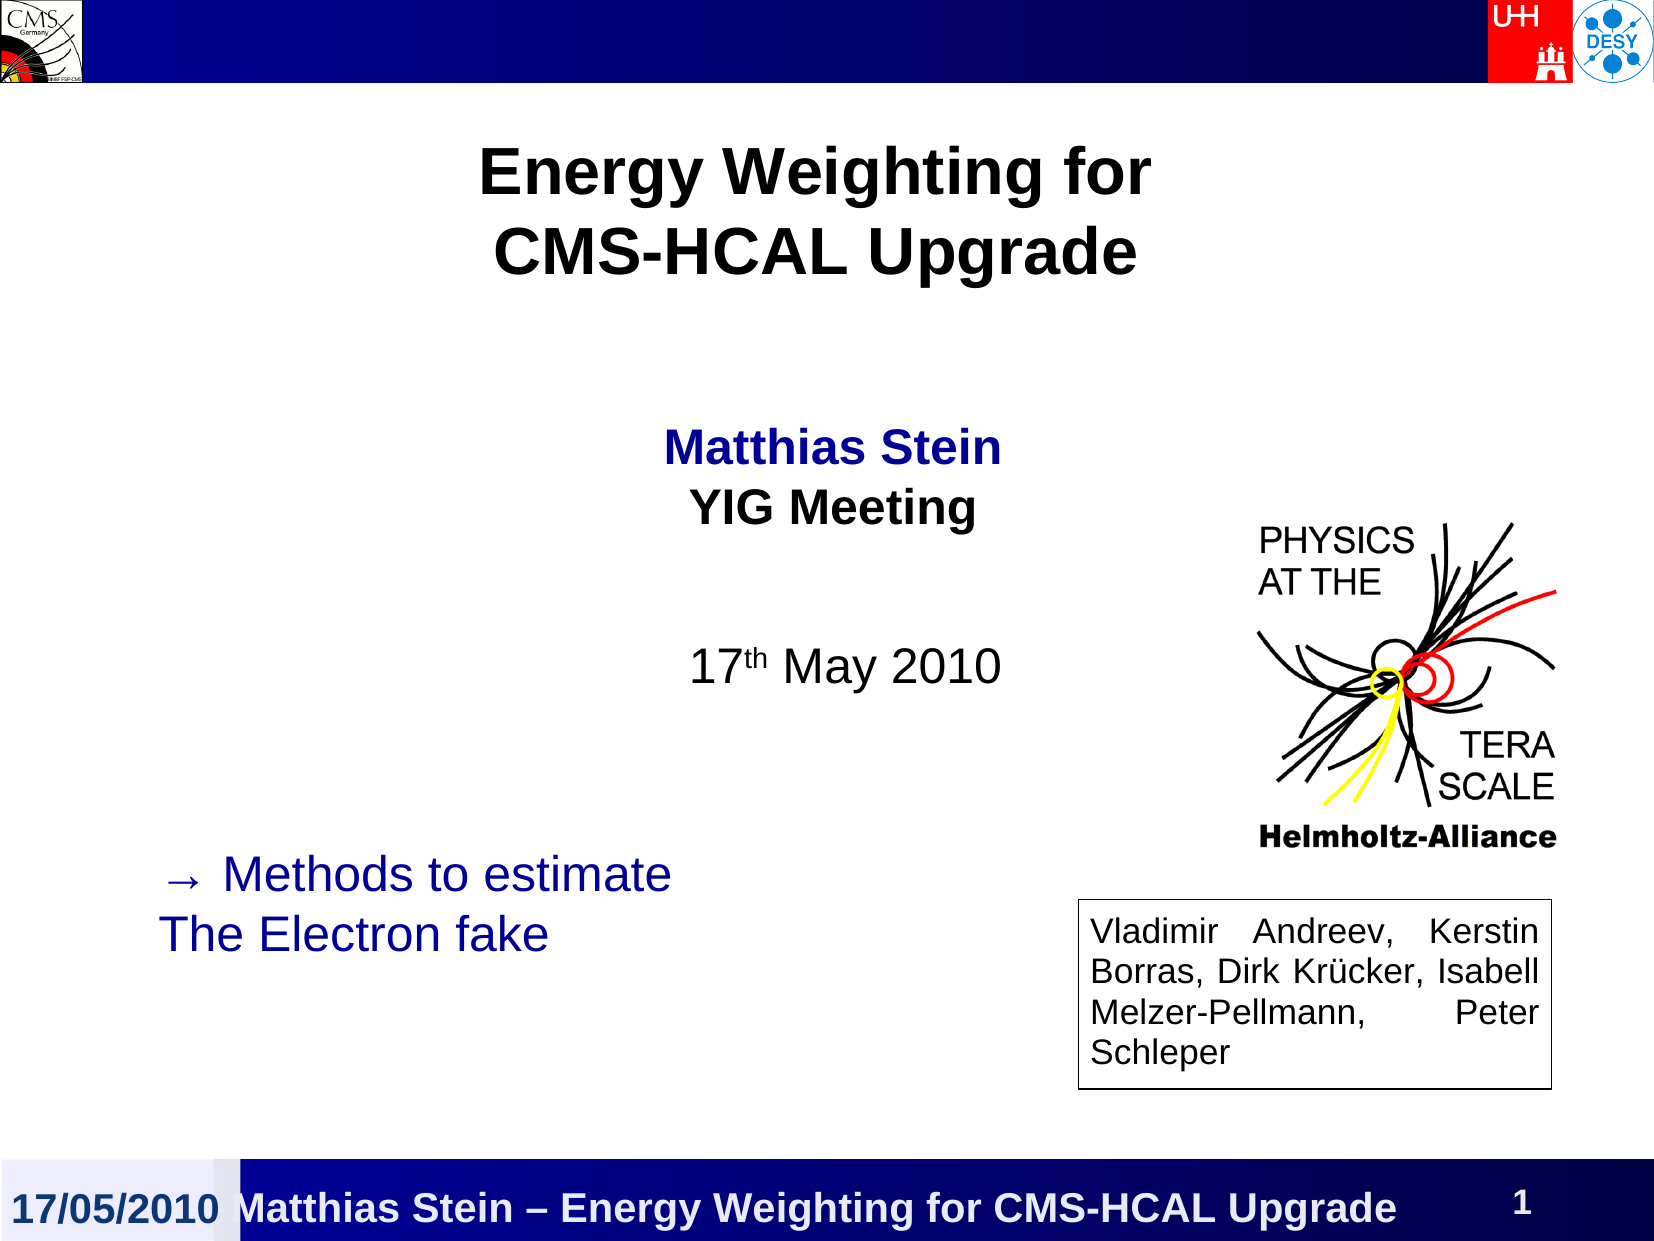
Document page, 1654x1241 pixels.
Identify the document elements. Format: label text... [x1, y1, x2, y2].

picture [0, 0, 83, 83]
text_box Vladimir Andreev, Kerstin Borras, Dirk Krücker, Isabell Melzer-Pellmann, Peter Schleper [1078, 899, 1552, 1089]
text_box 17th May 2010 [673, 626, 1018, 702]
picture [1488, 0, 1654, 83]
text_box → Methods to estimate The Electron fake [158, 841, 758, 962]
text_box Matthias Stein YIG Meeting [648, 406, 1018, 542]
text_box Energy Weighting for CMS-HCAL Upgrade [463, 120, 1169, 296]
picture [1228, 509, 1584, 869]
